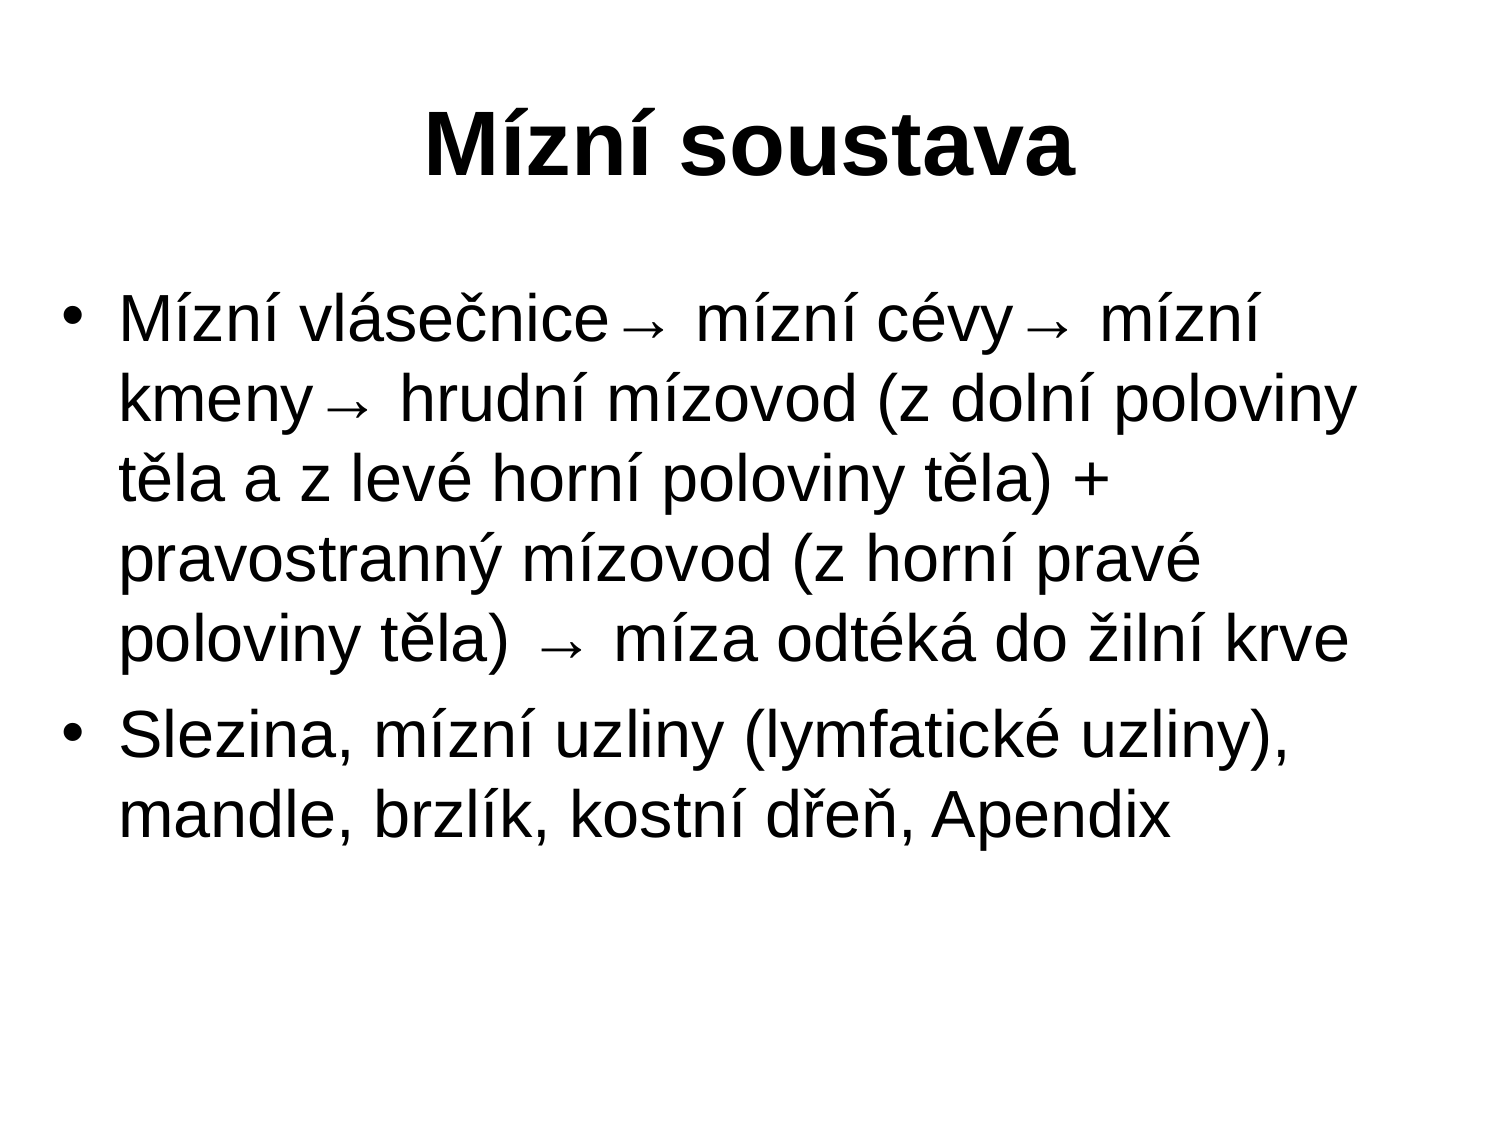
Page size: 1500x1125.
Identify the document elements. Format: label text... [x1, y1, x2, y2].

list Mízní vlásečnice→ mízní cévy→ mízní kmeny→ hrudní mízovod (z dolní poloviny těla a z levé horní poloviny těla) + pravostranný mízovod (z horní pravé poloviny těla) → míza odtéká do žilní krve Slezina, mízní uzliny (lymfatické uzliny), mandle, brzlík, kostní dřeň, Apendix [46, 267, 1454, 1125]
title Mízní soustava [75, 45, 1426, 233]
